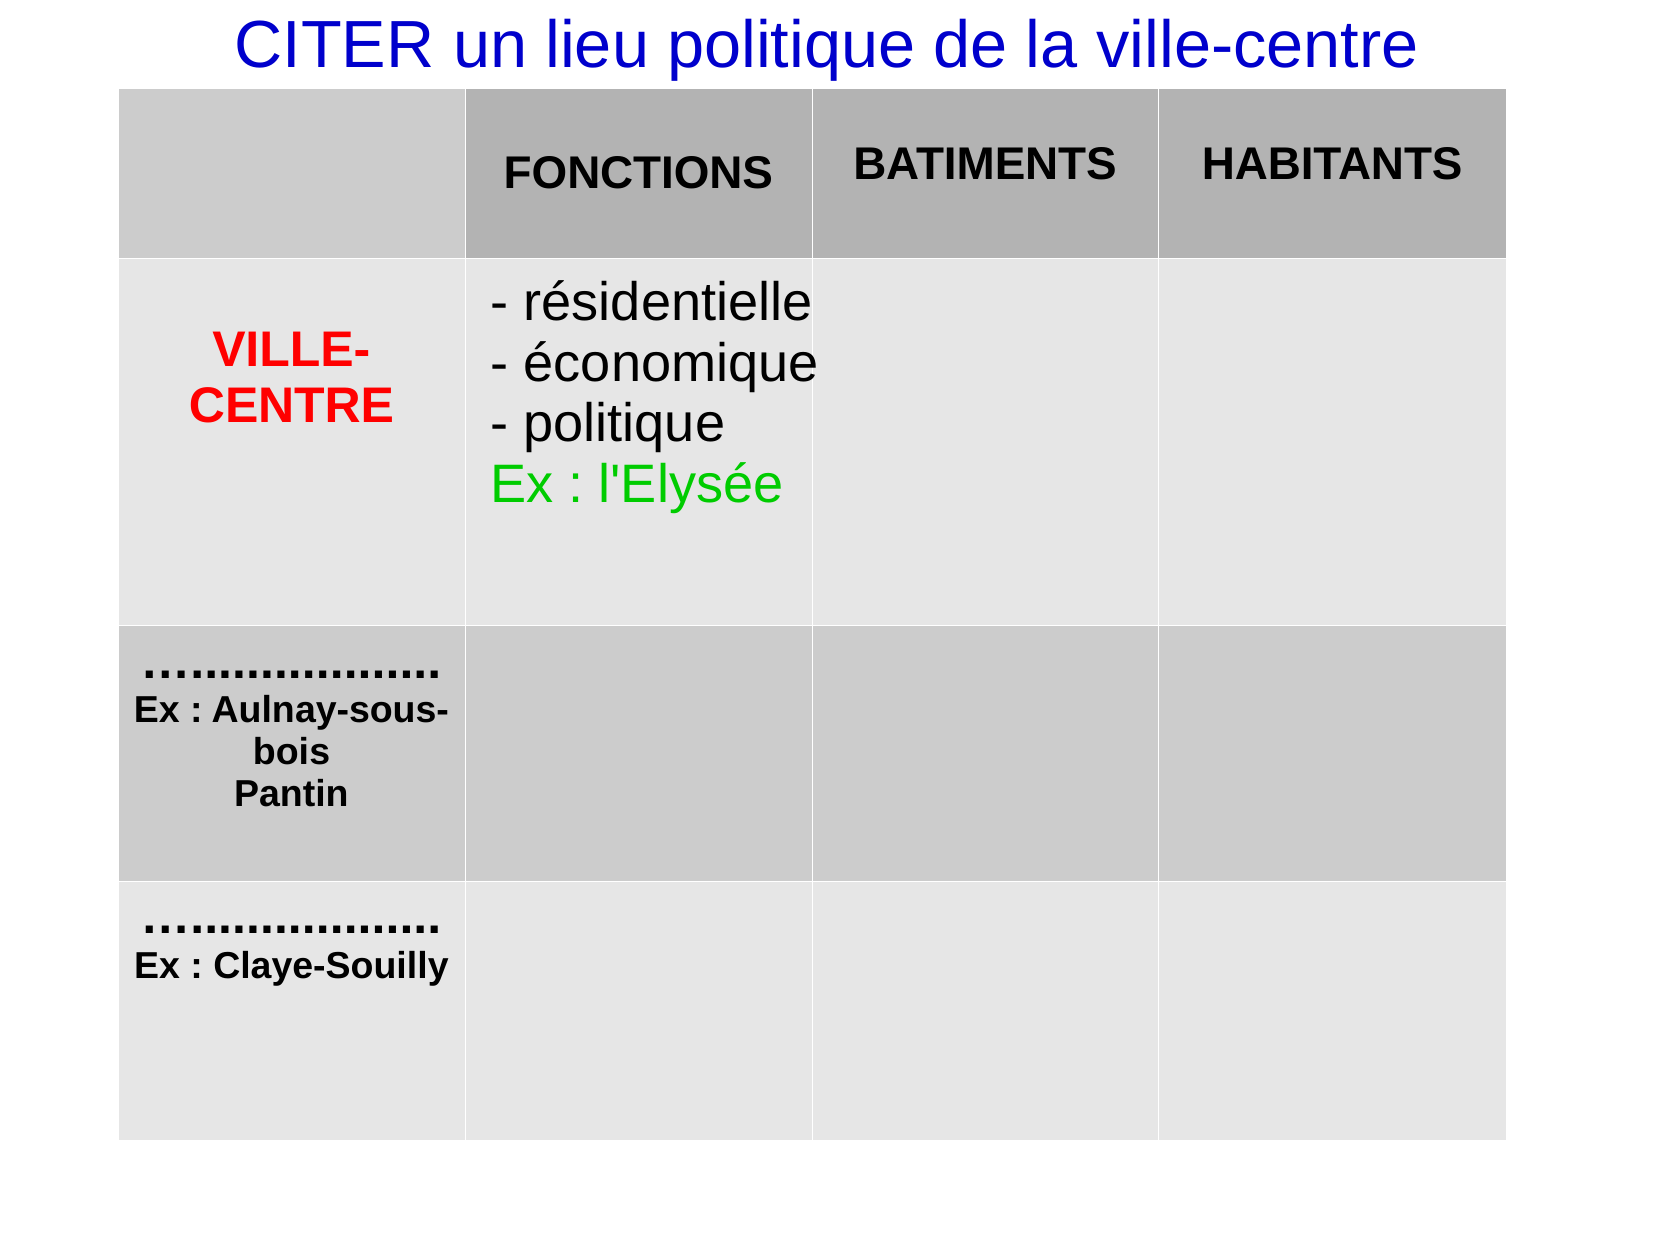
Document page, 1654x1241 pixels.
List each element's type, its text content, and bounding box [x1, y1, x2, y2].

table_cell [813, 882, 1158, 1140]
table_cell ….................. Ex : Claye-Souilly [119, 882, 465, 1140]
table_cell [466, 626, 812, 881]
table_cell [1159, 882, 1506, 1140]
text_box - résidentielle - économique - politique Ex : l'Elysée [475, 264, 835, 577]
table_cell [1159, 259, 1506, 625]
table_cell [813, 626, 1158, 881]
table_header BATIMENTS [813, 90, 1158, 258]
text_box CITER un lieu politique de la ville-centre [147, 0, 1506, 90]
table_cell VILLE-CENTRE [119, 259, 465, 625]
table_header FONCTIONS [466, 90, 812, 258]
table_cell [466, 259, 812, 625]
table_cell [466, 882, 812, 1140]
table_header [119, 89, 465, 258]
table_cell ….................. Ex : Aulnay-sous-bois Pantin [119, 626, 465, 881]
table_cell [1159, 626, 1506, 881]
table_header HABITANTS [1159, 90, 1506, 258]
table_cell [813, 259, 1158, 625]
